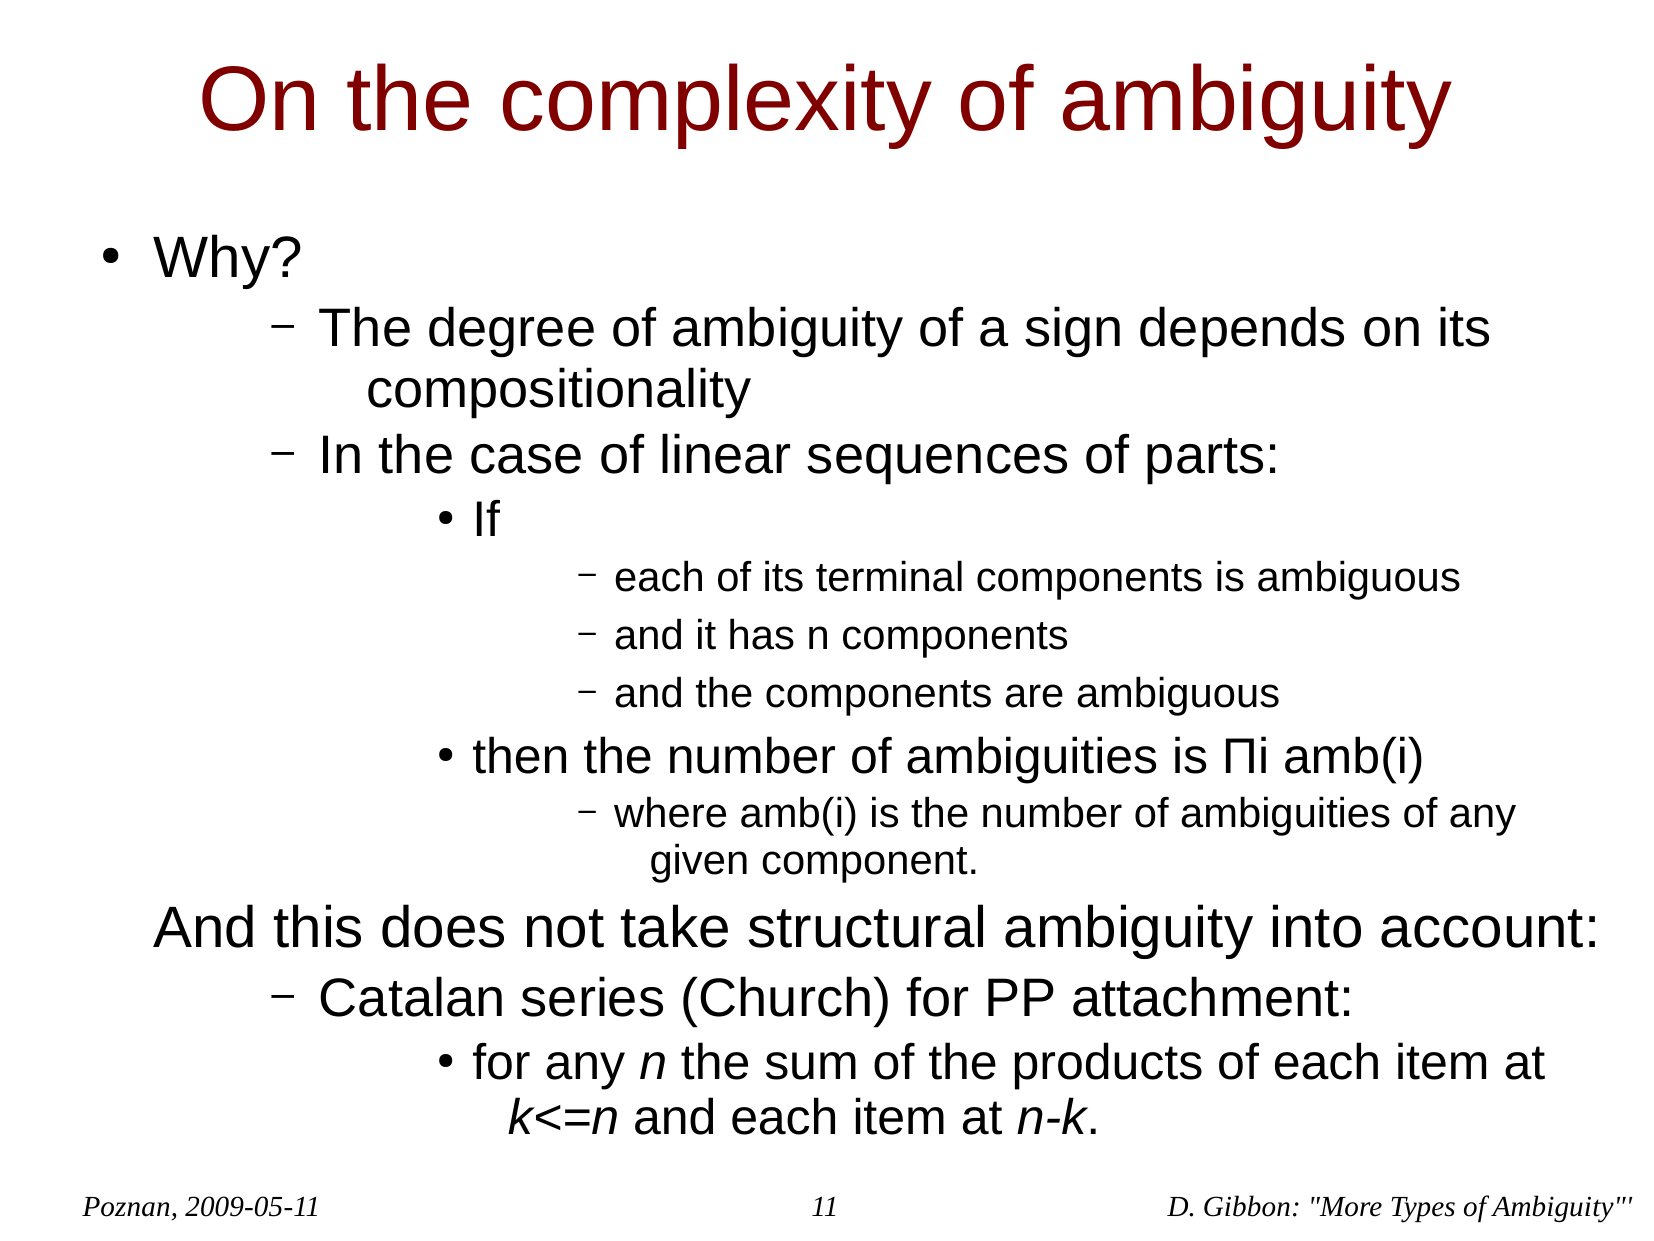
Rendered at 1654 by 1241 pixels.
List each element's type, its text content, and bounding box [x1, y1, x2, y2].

title On the complexity of ambiguity [0, 23, 1653, 174]
list Why? The degree of ambiguity of a sign depends on its compositionality In the case of linear sequences of parts: If each of its terminal components is ambiguous and it has n components and the components are ambiguous then the number of ambiguities is Πi amb(i) where amb(i) is the number of ambiguities of any given component. And this does not take structural ambiguity into account: Catalan series (Church) for PP attachment: for any n the sum of the products of each item at k<=n and each item at n-k. [82, 225, 1612, 1163]
